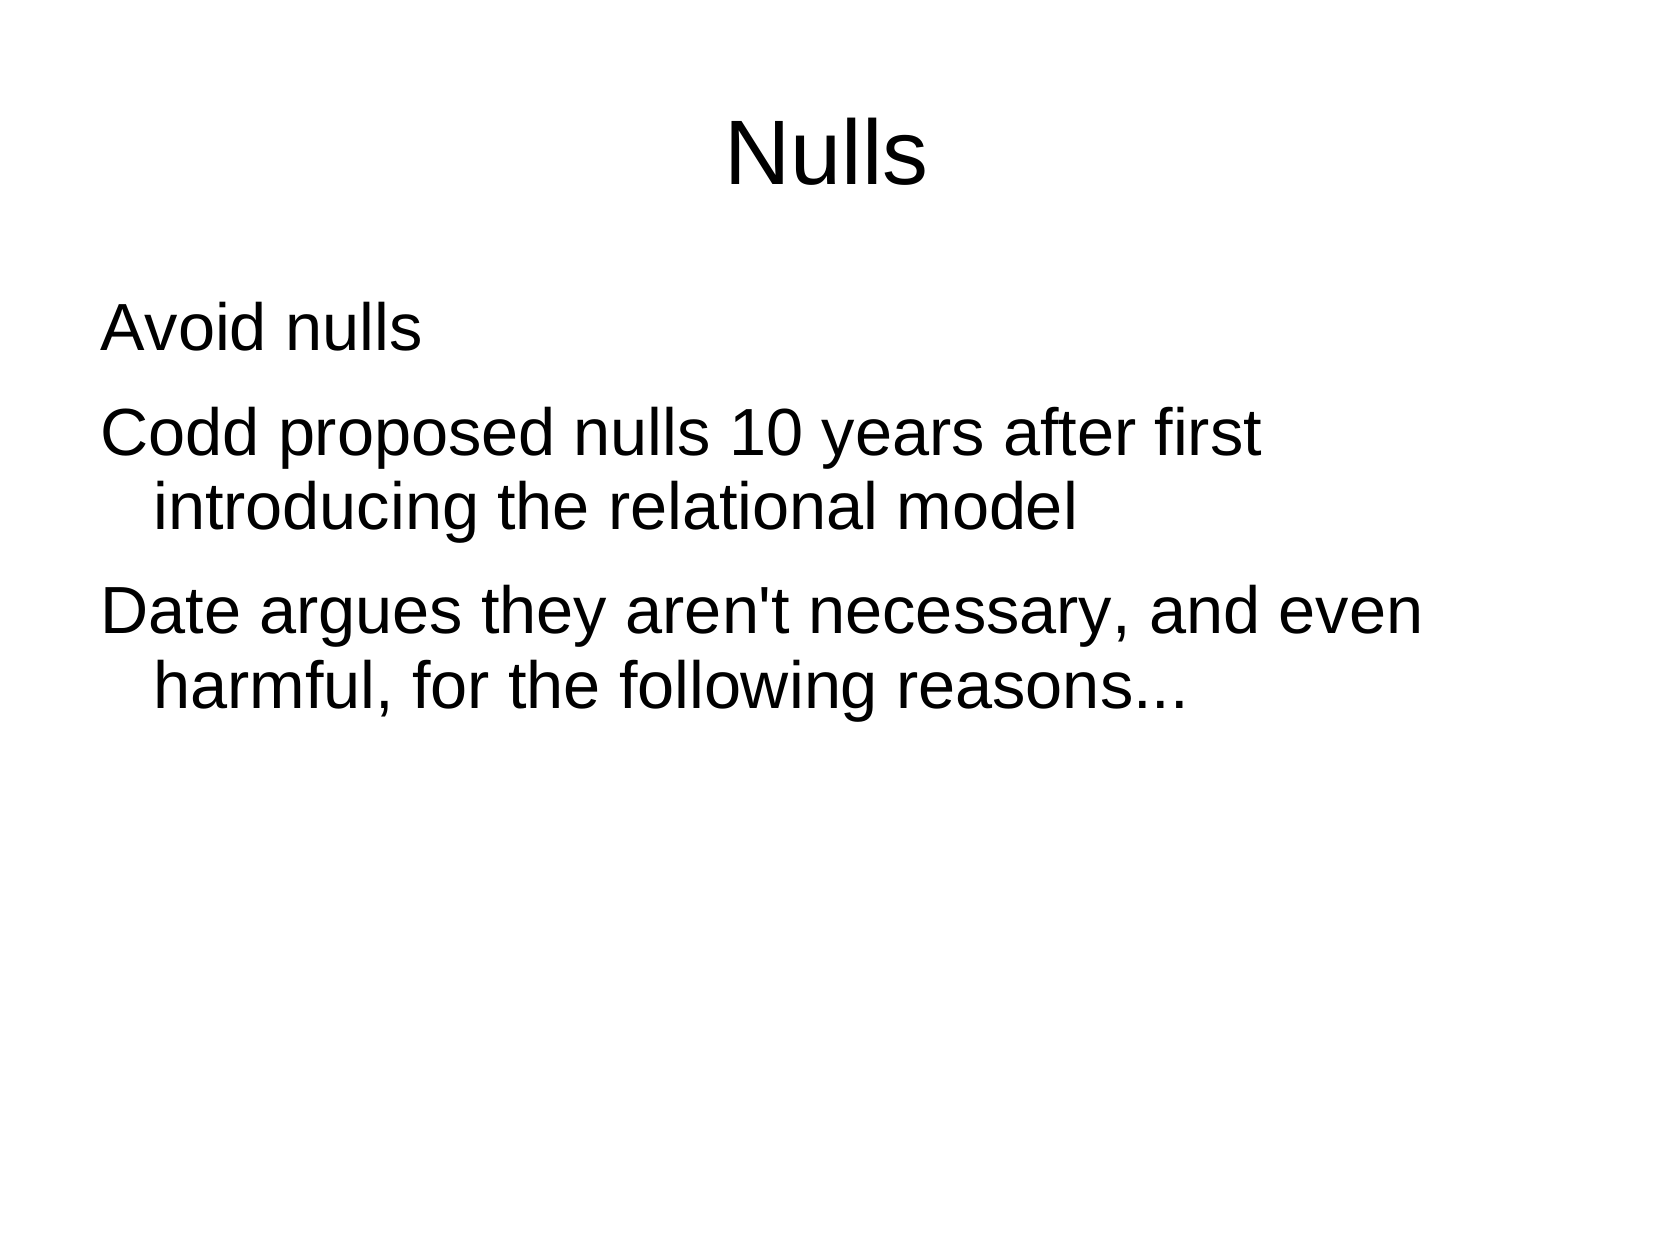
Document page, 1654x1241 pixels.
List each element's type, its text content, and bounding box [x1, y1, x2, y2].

list Avoid nulls Codd proposed nulls 10 years after first introducing the relational model Date argues they aren't necessary, and even harmful, for the following reasons... [82, 290, 1571, 1094]
title Nulls [82, 56, 1571, 250]
